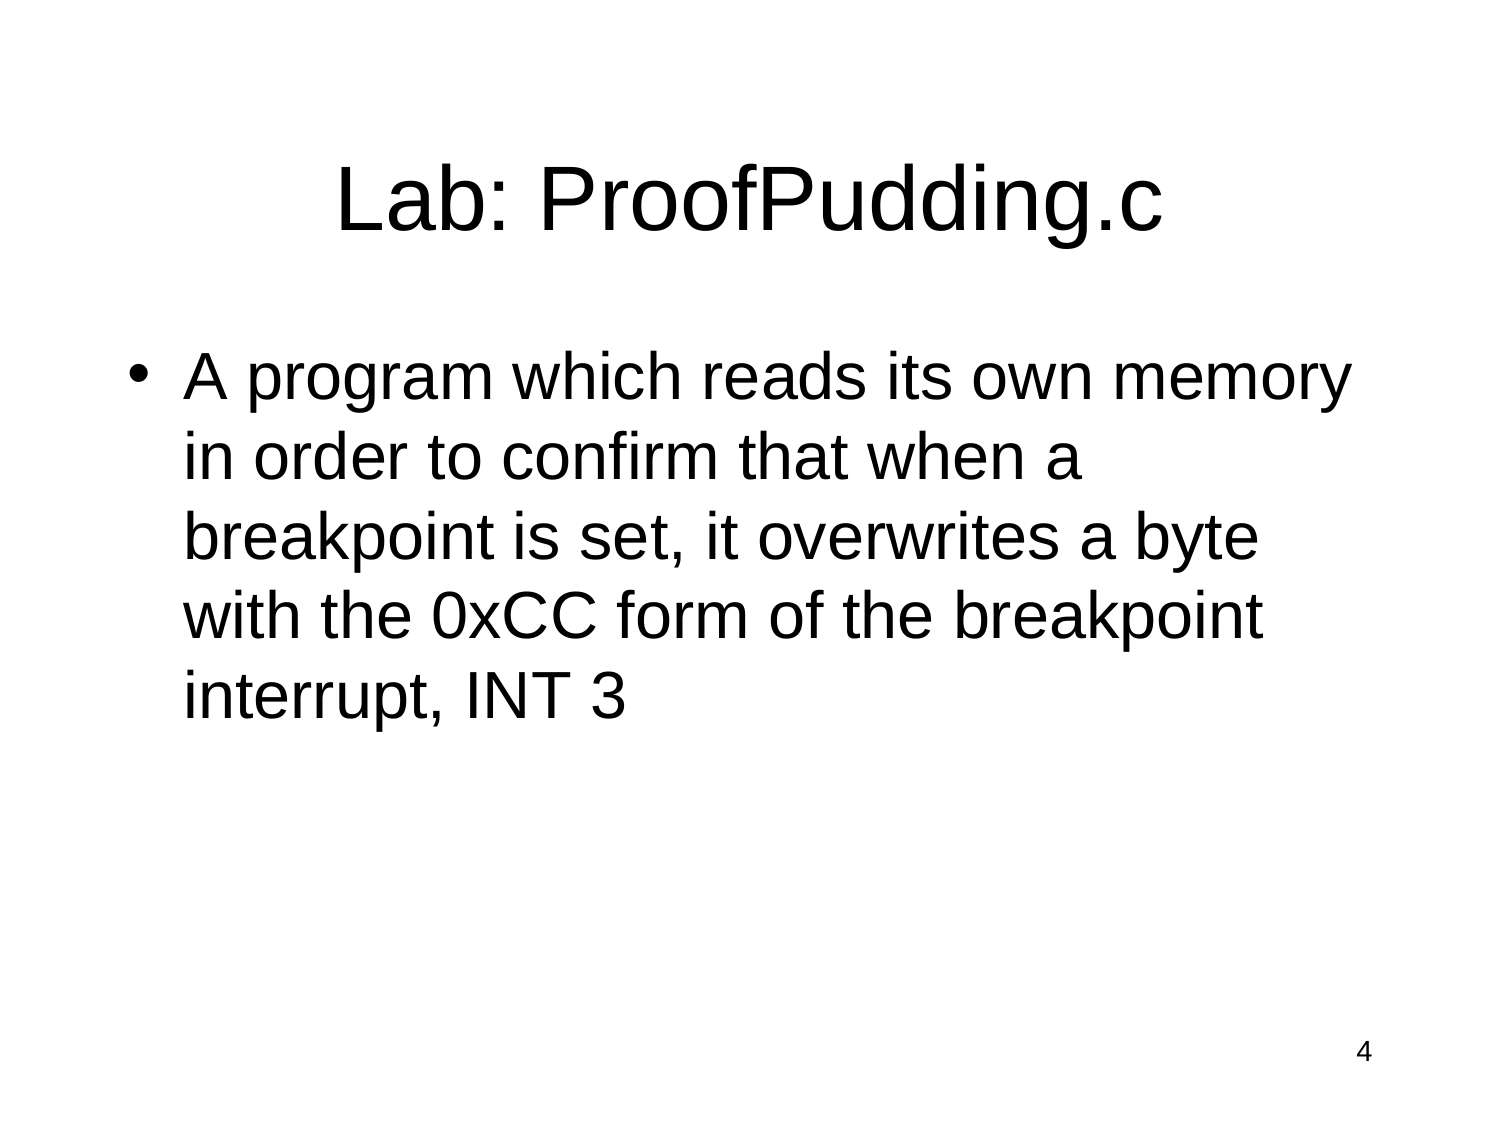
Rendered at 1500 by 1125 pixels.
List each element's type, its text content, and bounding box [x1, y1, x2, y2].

list A program which reads its own memory in order to confirm that when a breakpoint is set, it overwrites a byte with the 0xCC form of the breakpoint interrupt, INT 3 [112, 324, 1388, 1001]
title Lab: ProofPudding.c [112, 99, 1388, 288]
text_box <number> [1074, 1025, 1388, 1101]
